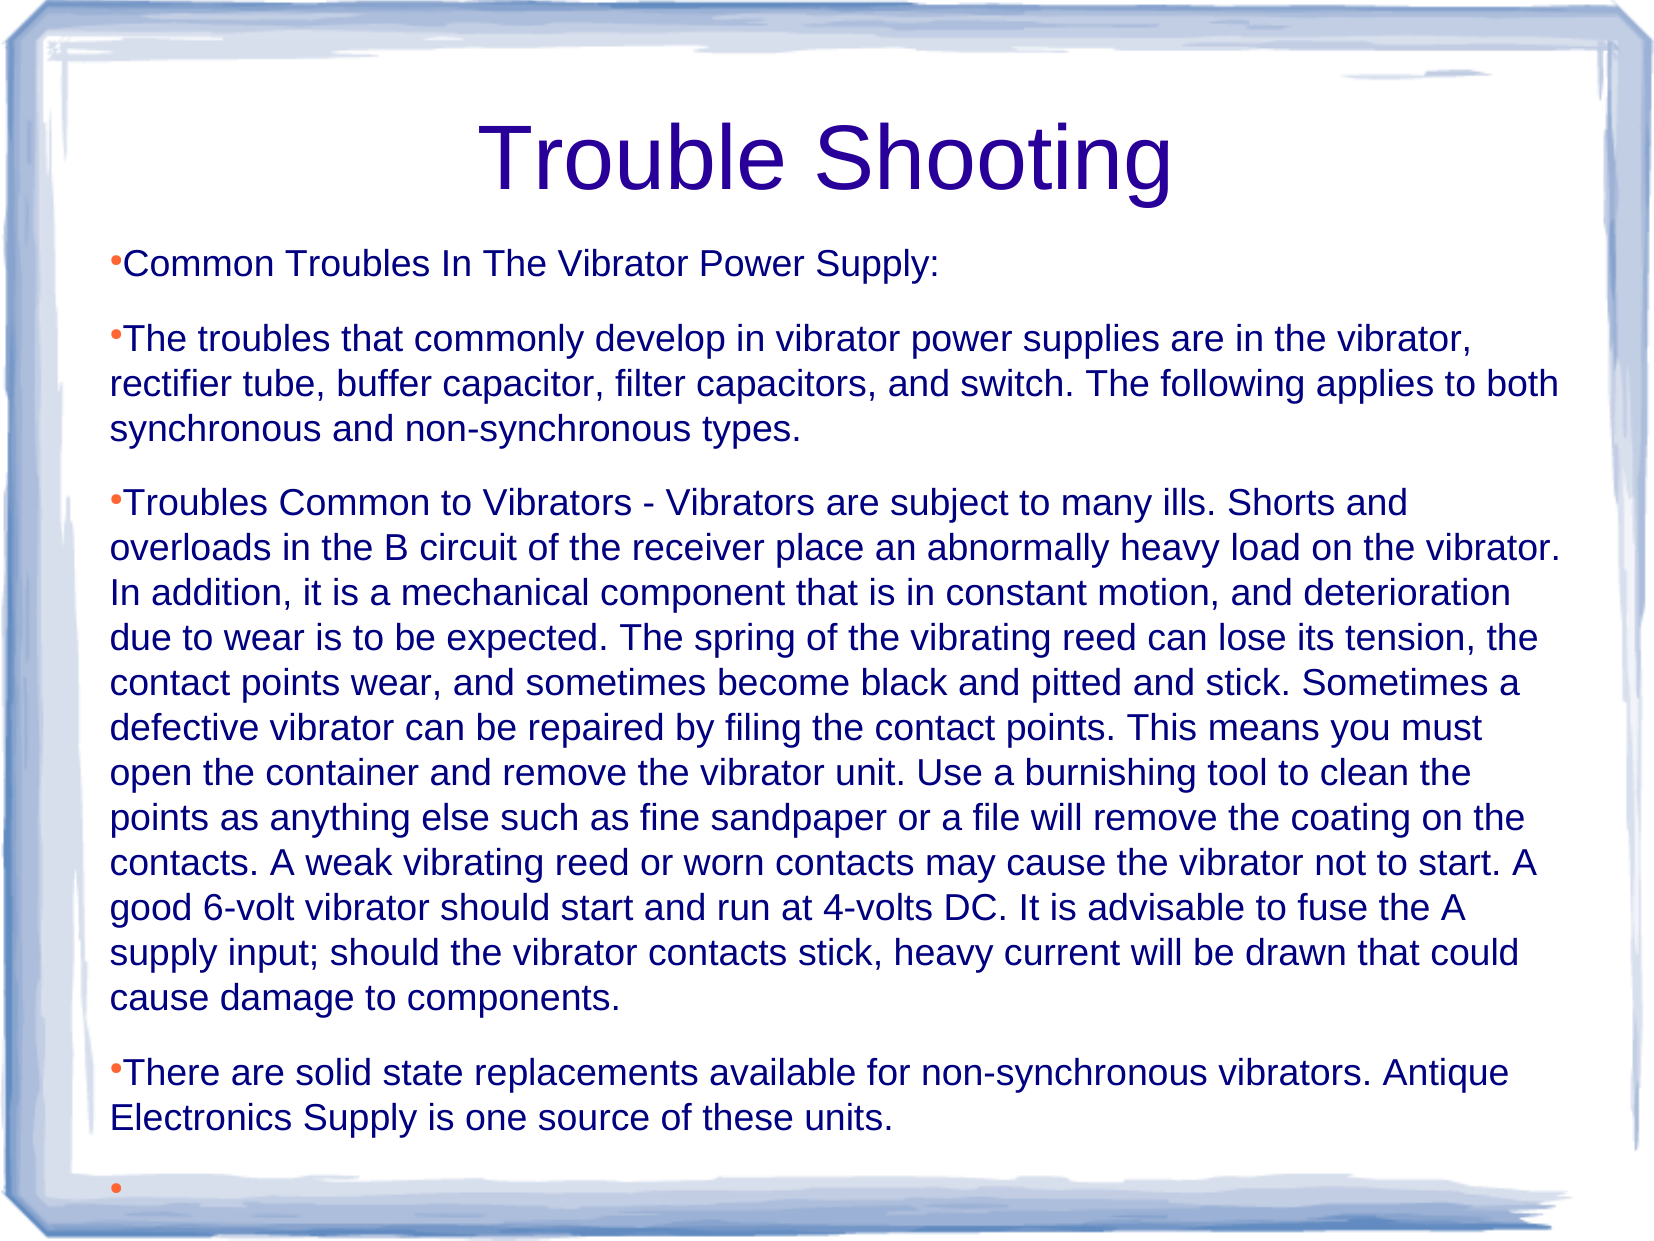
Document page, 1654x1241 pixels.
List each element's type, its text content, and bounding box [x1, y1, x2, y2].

list Common Troubles In The Vibrator Power Supply: The troubles that commonly develop in vibrator power supplies are in the vibrator, rectifier tube, buffer capacitor, filter capacitors, and switch. The following applies to both synchronous and non-synchronous types. Troubles Common to Vibrators - Vibrators are subject to many ills. Shorts and overloads in the B circuit of the receiver place an abnormally heavy load on the vibrator. In addition, it is a mechanical component that is in constant motion, and deterioration due to wear is to be expected. The spring of the vibrating reed can lose its tension, the contact points wear, and sometimes become black and pitted and stick. Sometimes a defective vibrator can be repaired by filing the contact points. This means you must open the container and remove the vibrator unit. Use a burnishing tool to clean the points as anything else such as fine sandpaper or a file will remove the coating on the contacts. A weak vibrating reed or worn contacts may cause the vibrator not to start. A good 6-volt vibrator should start and run at 4-volts DC. It is advisable to fuse the A supply input; should the vibrator contacts stick, heavy current will be drawn that could cause damage to components. There are solid state replacements available for non-synchronous vibrators. Antique Electronics Supply is one source of these units. [109, 239, 1563, 1157]
title Trouble Shooting [82, 49, 1571, 257]
